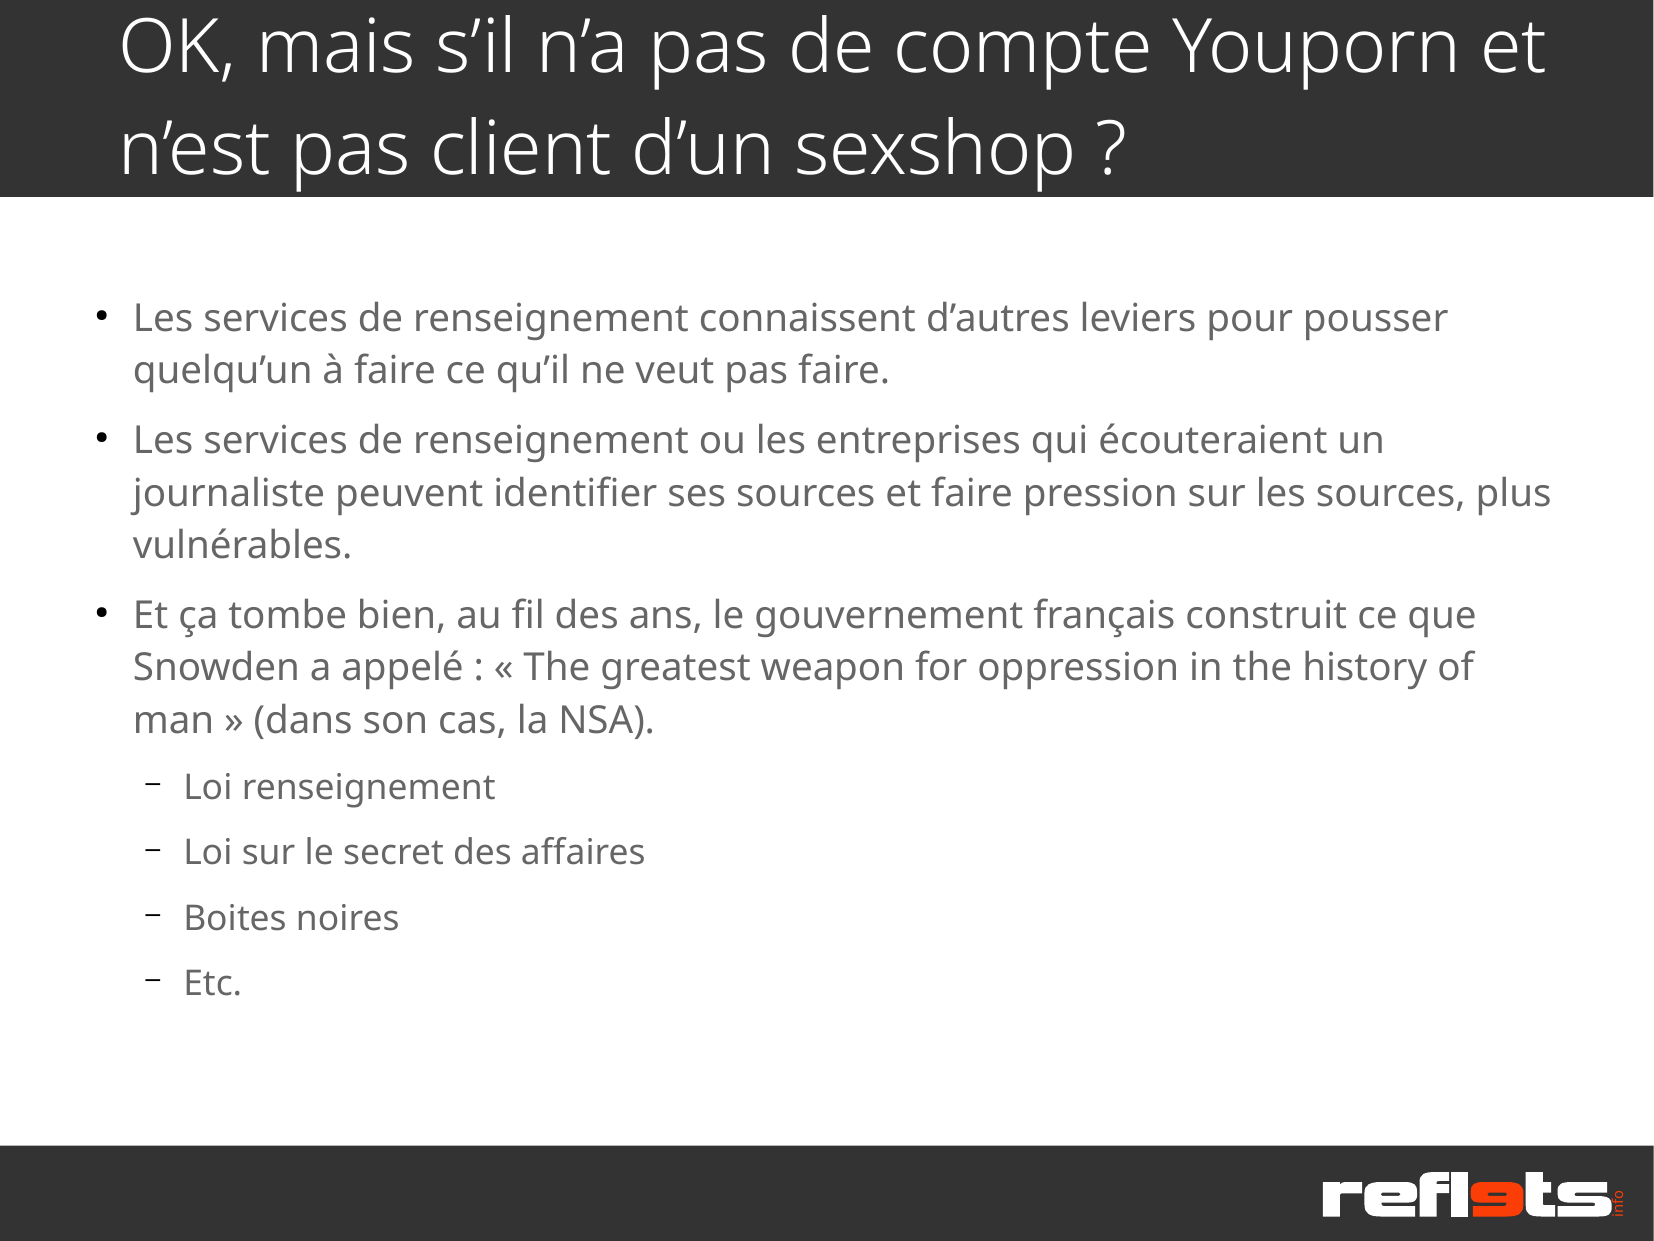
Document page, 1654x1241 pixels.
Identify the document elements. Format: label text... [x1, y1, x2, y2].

title OK, mais s’il n’a pas de compte Youporn et n’est pas client d’un sexshop ? [0, 0, 1654, 189]
list Les services de renseignement connaissent d’autres leviers pour pousser quelqu’un à faire ce qu’il ne veut pas faire. Les services de renseignement ou les entreprises qui écouteraient un journaliste peuvent identifier ses sources et faire pression sur les sources, plus vulnérables. Et ça tombe bien, au fil des ans, le gouvernement français construit ce que Snowden a appelé : « The greatest weapon for oppression in the history of man » (dans son cas, la NSA). Loi renseignement Loi sur le secret des affaires Boites noires Etc. [82, 290, 1571, 1010]
